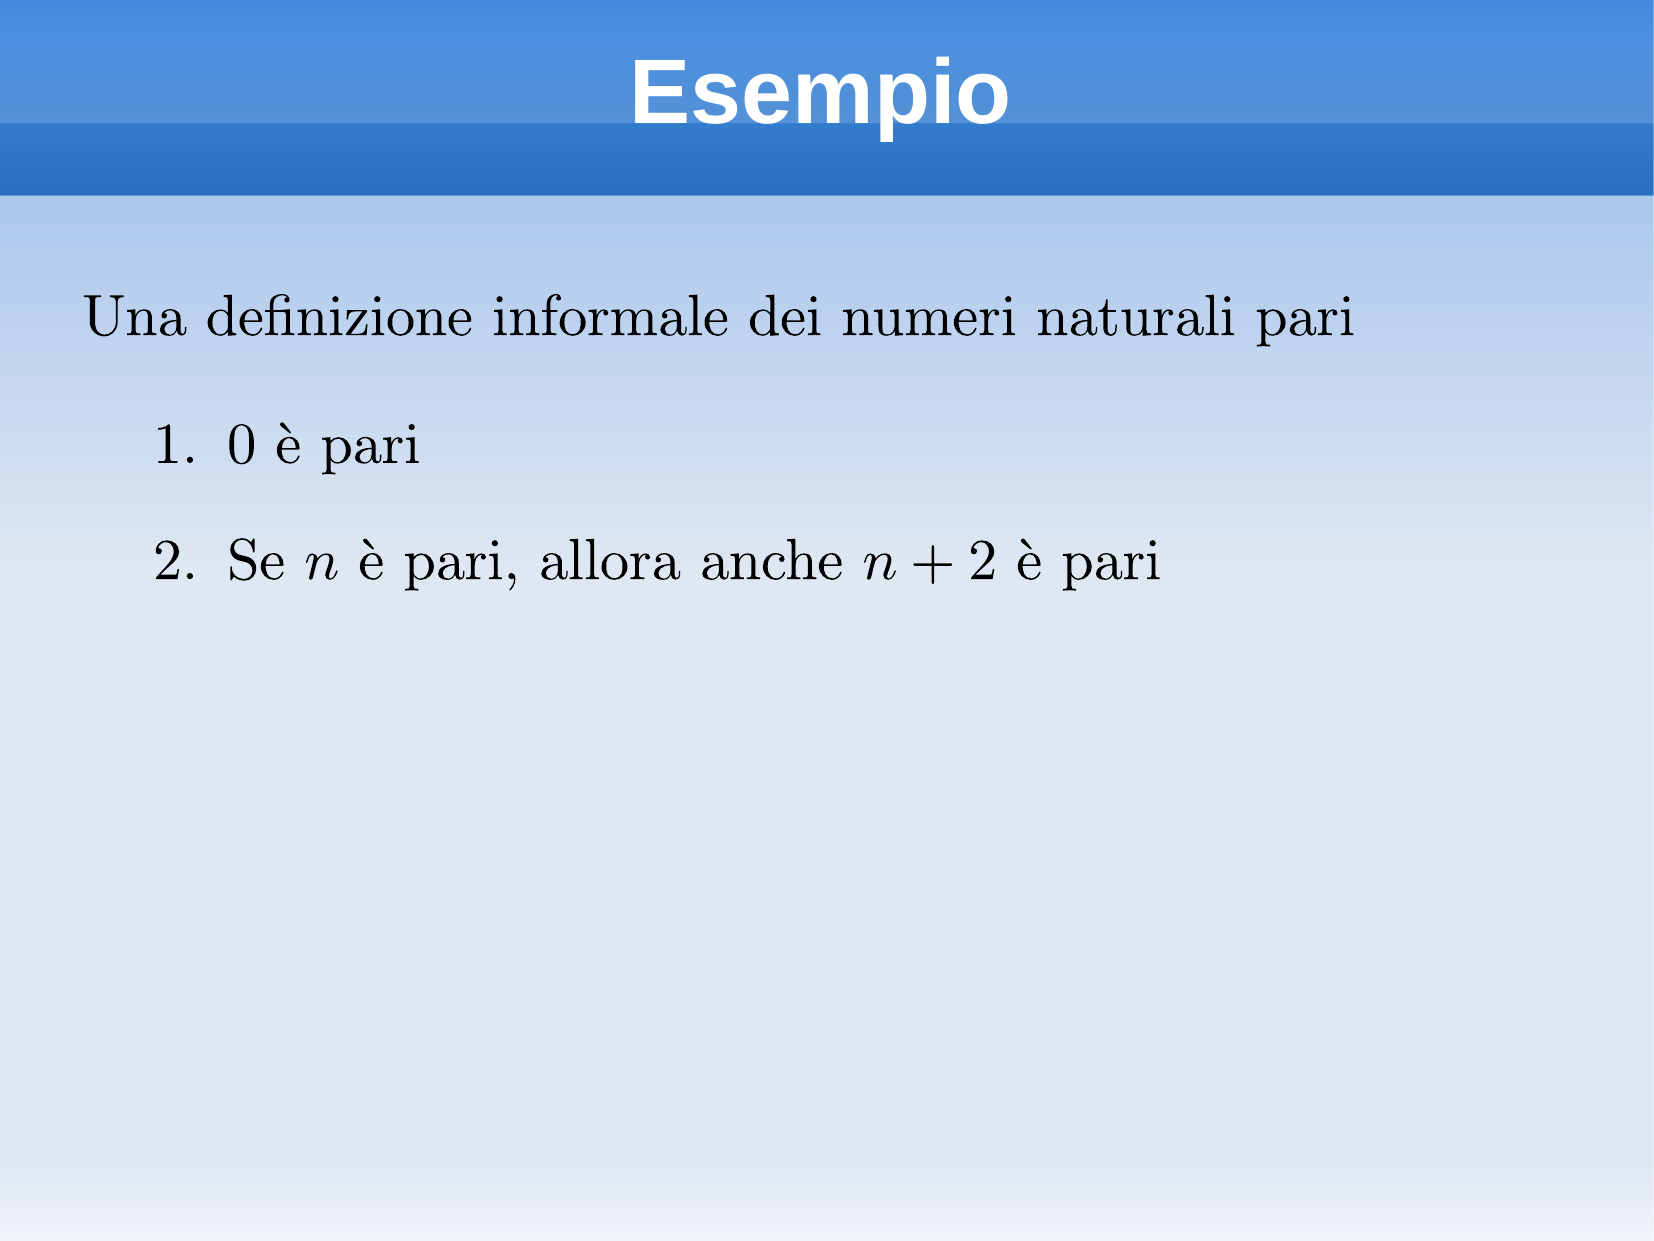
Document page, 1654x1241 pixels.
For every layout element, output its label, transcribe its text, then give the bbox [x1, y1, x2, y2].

text_box [81, 293, 1356, 591]
picture [0, 0, 1654, 1241]
title Esempio [76, 0, 1565, 196]
